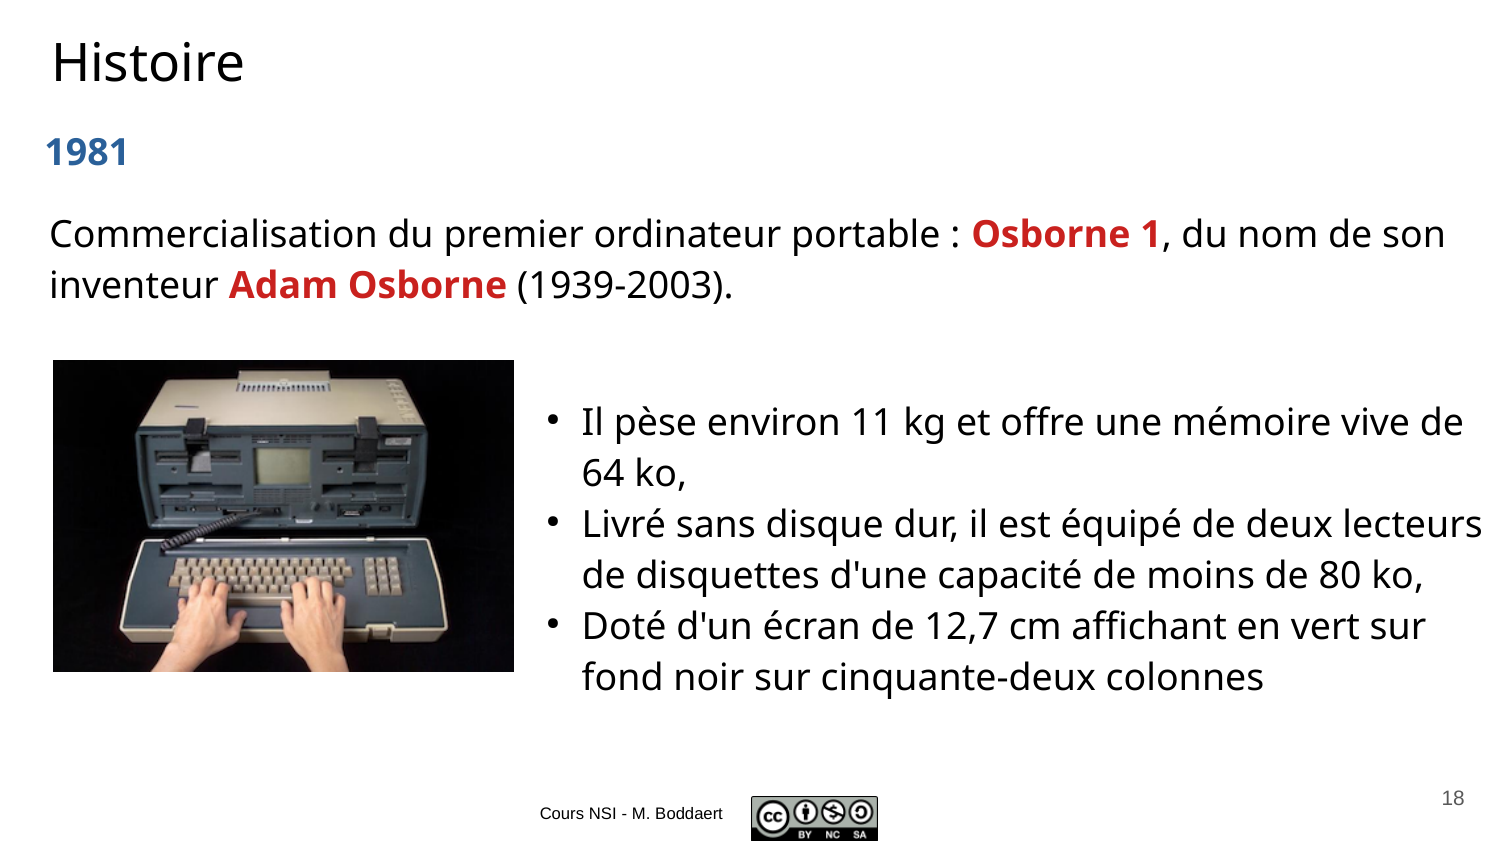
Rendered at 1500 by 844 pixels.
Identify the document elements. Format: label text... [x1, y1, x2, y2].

title Histoire [51, 13, 1449, 108]
picture [53, 360, 514, 673]
text_box Commercialisation du premier ordinateur portable : Osborne 1, du nom de son inventeur Adam Osborne (1939-2003). [34, 200, 1500, 303]
picture [751, 796, 878, 841]
text_box 1981 [29, 120, 1477, 178]
text_box Il pèse environ 11 kg et offre une mémoire vive de 64 ko, Livré sans disque dur, il est équipé de deux lecteurs de disquettes d'une capacité de moins de 80 ko, Doté d'un écran de 12,7 cm affichant en vert sur fond noir sur cinquante-deux colonnes [531, 387, 1500, 664]
slide_number <numéro> [1389, 764, 1480, 830]
